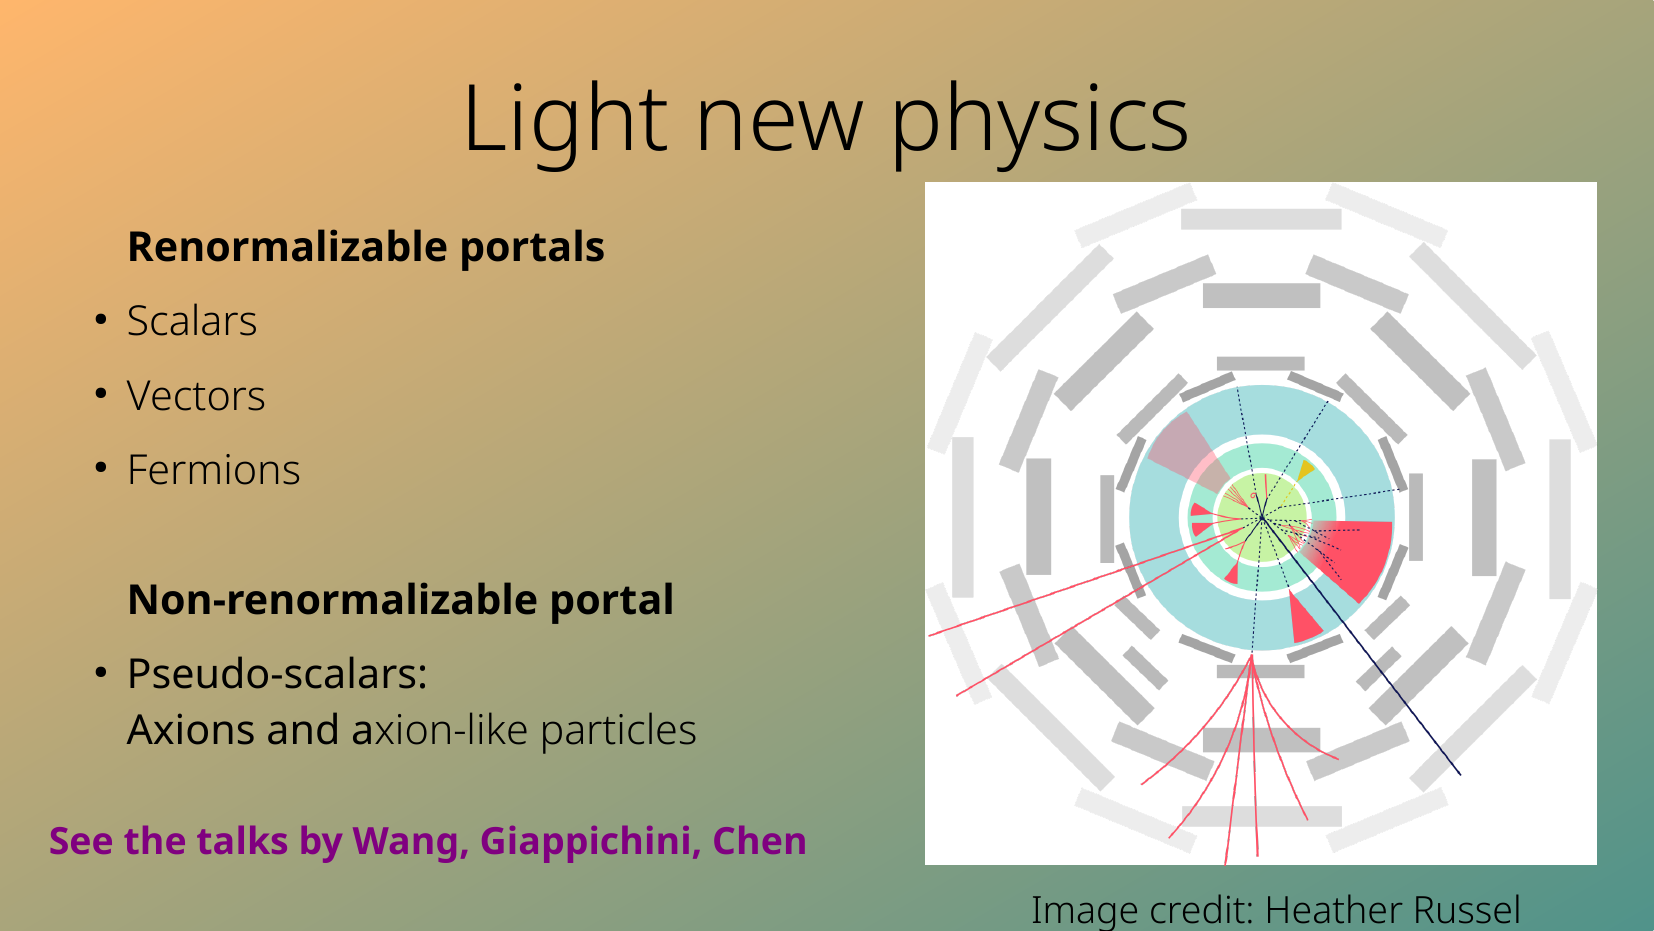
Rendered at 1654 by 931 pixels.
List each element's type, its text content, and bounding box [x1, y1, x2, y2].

text_box See the talks by Wang, Giappichini, Chen [34, 807, 724, 860]
title Light new physics [82, 37, 1571, 193]
text_box Image credit: Heather Russel [1016, 876, 1507, 929]
picture [925, 182, 1598, 866]
list Renormalizable portals Scalars Vectors Fermions Non-renormalizable portal Pseudo-scalars: Axions and axion-like particles [82, 217, 809, 758]
